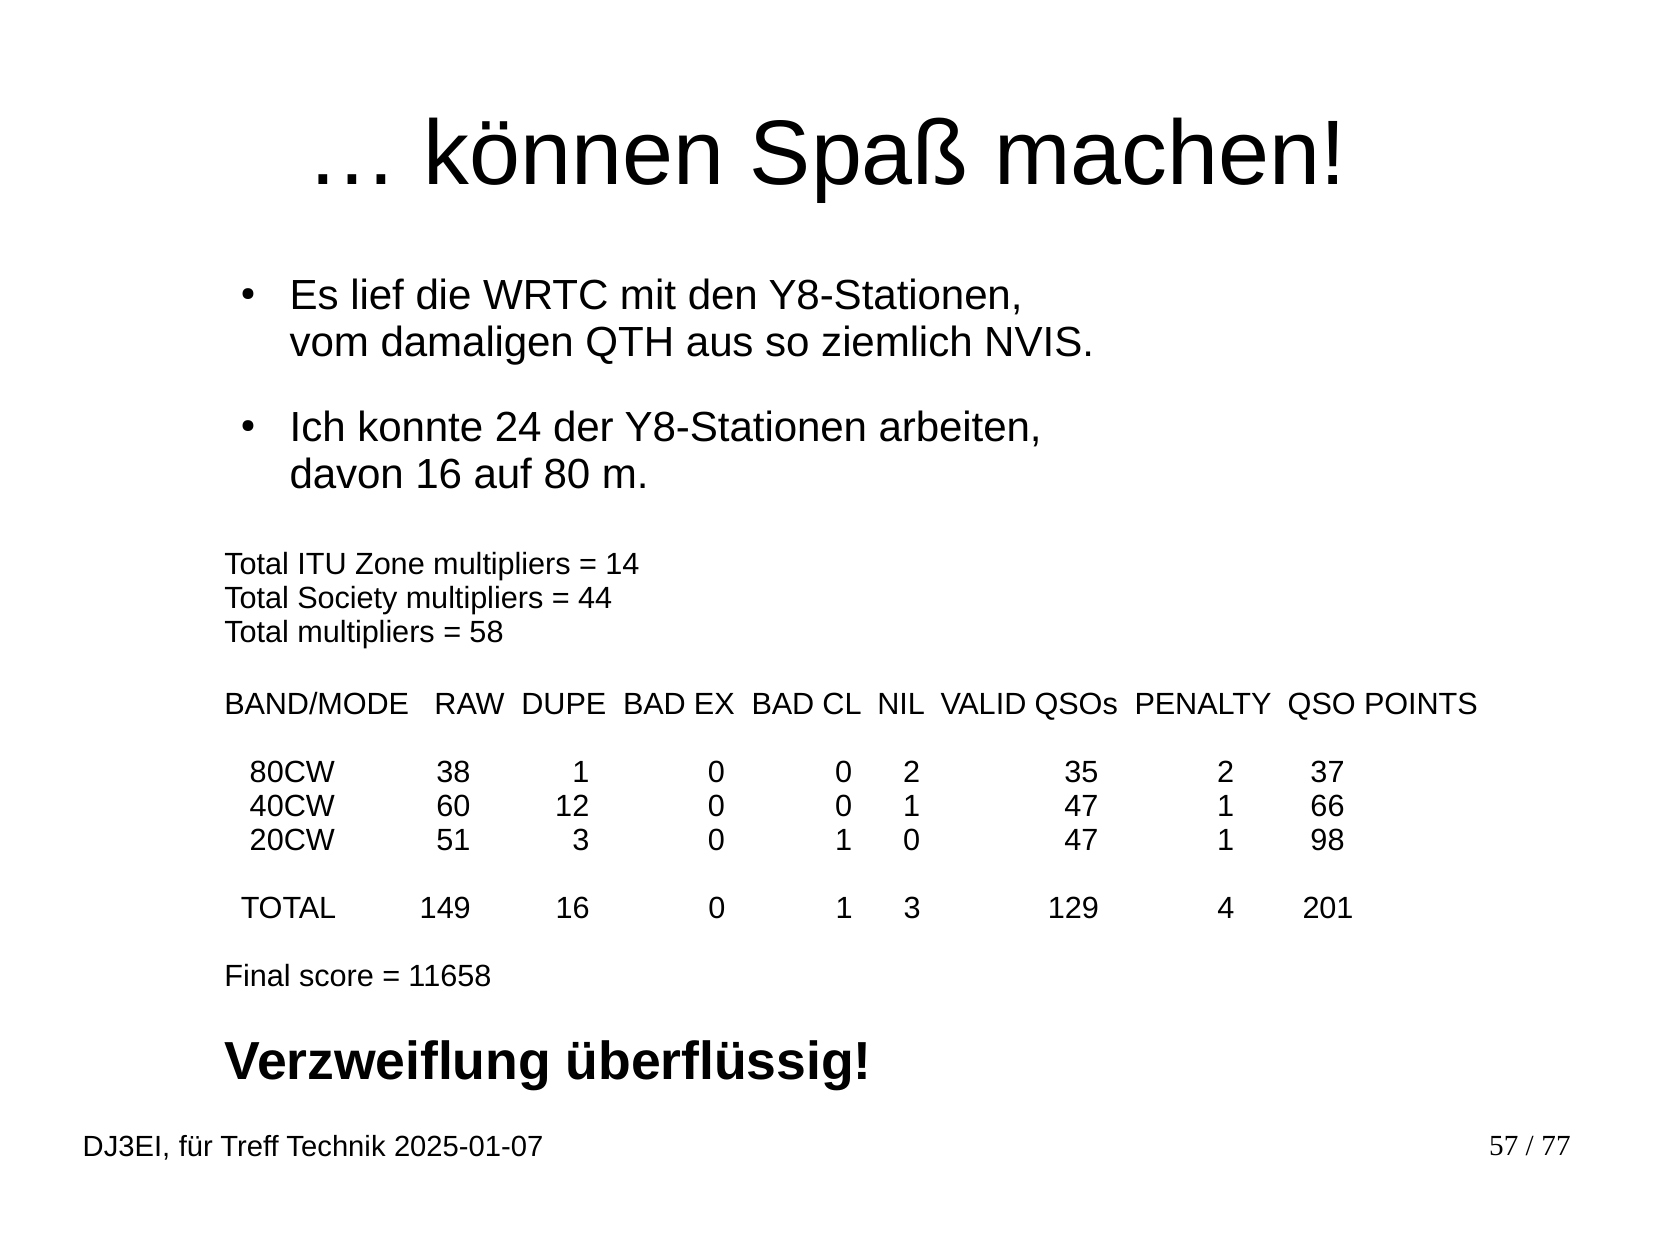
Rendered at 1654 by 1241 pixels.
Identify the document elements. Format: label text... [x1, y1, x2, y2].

list Es lief die WRTC mit den Y8-Stationen, vom damaligen QTH aus so ziemlich NVIS. Ich konnte 24 der Y8-Stationen arbeiten, davon 16 auf 80 m. Total ITU Zone multipliers = 14 Total Society multipliers = 44 Total multipliers = 58 BAND/MODE RAW DUPE BAD EX BAD CL NIL VALID QSOs PENALTY QSO POINTS 80CW 38 1 0 0 2 35 2 37 40CW 60 12 0 0 1 47 1 66 20CW 51 3 0 1 0 47 1 98 TOTAL 149 16 0 1 3 129 4 201 Final score = 11658 Verzweiflung überflüssig! [224, 271, 1595, 1099]
title … können Spaß machen! [82, 49, 1571, 257]
